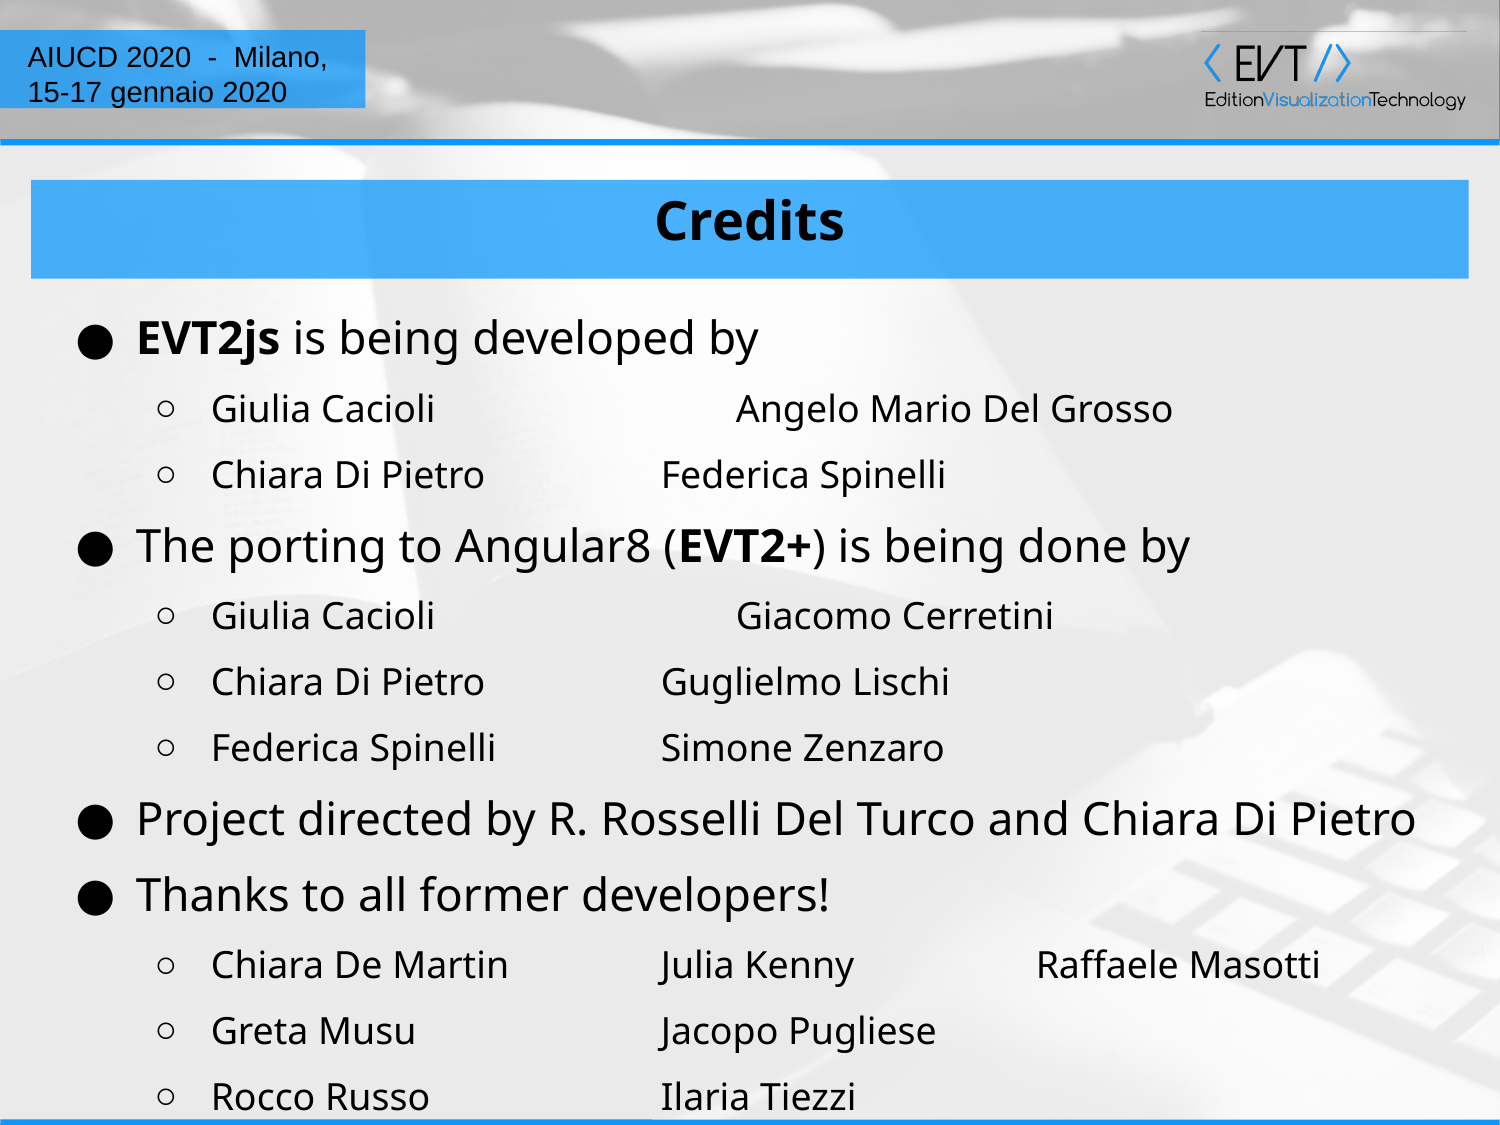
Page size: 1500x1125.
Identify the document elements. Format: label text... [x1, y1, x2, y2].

text_box refers to www.ancientwisdoms.ac.uk/media/ontology/sawsOntology.owl#refersTo [0, 30, 366, 109]
list EVT2js is being developed by Giulia Cacioli Angelo Mario Del Grosso Chiara Di Pietro Federica Spinelli The porting to Angular8 (EVT2+) is being done by Giulia Cacioli Giacomo Cerretini Chiara Di Pietro Guglielmo Lischi Federica Spinelli Simone Zenzaro Project directed by R. Rosselli Del Turco and Chiara Di Pietro Thanks to all former developers! Chiara De Martin Julia Kenny Raffaele Masotti Greta Musu Jacopo Pugliese Rocco Russo Ilaria Tiezzi [51, 299, 1436, 1101]
picture [1201, 31, 1467, 112]
title Credits [31, 176, 1469, 276]
